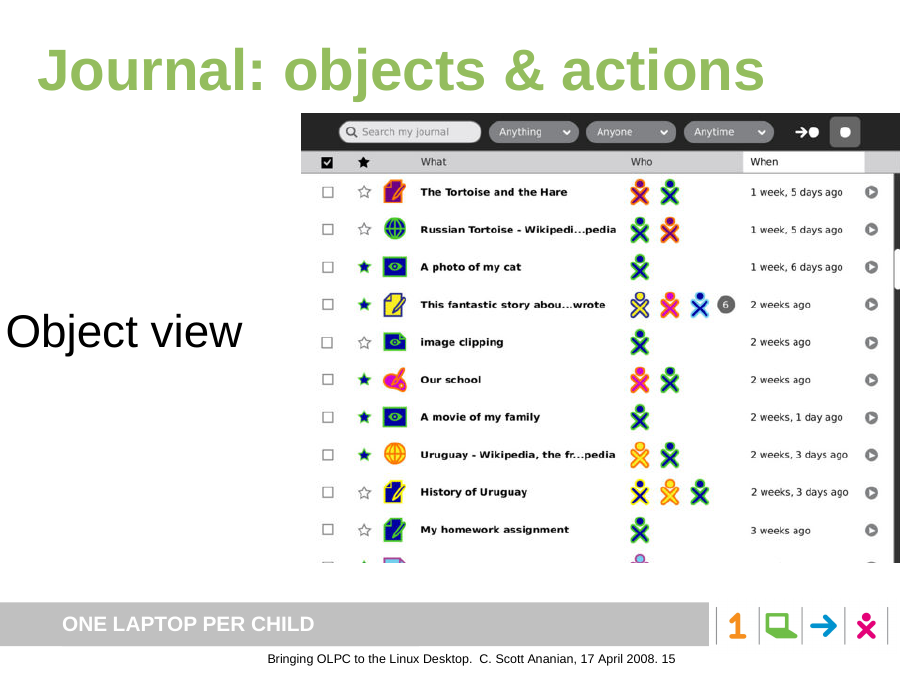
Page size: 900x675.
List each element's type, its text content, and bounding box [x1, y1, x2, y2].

title Journal: objects & actions [37, 37, 856, 103]
picture [709, 598, 897, 654]
list Object view [5, 306, 286, 358]
picture [301, 113, 900, 563]
